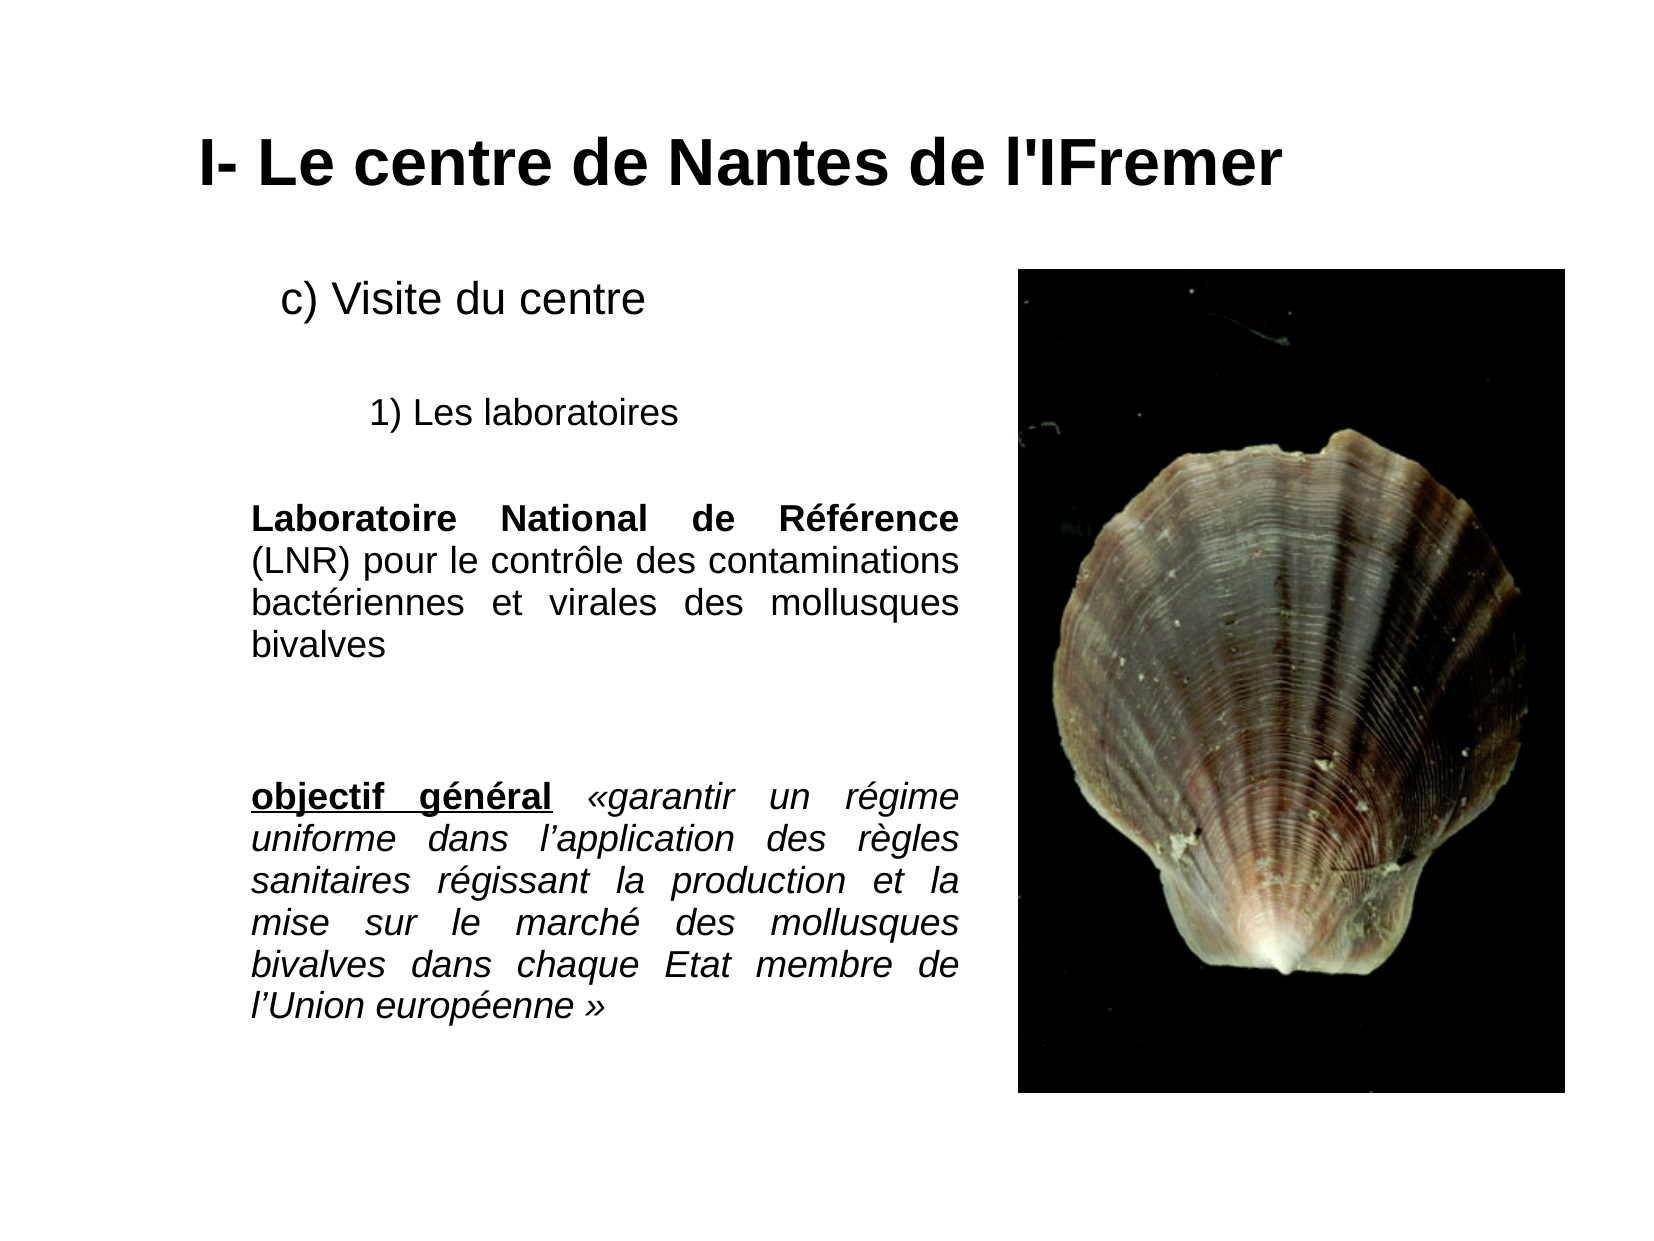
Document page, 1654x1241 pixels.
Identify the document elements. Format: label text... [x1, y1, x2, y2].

text_box 1) Les laboratoires [354, 383, 1018, 441]
text_box I- Le centre de Nantes de l'IFremer [183, 117, 1300, 207]
picture [1018, 269, 1565, 1093]
text_box c) Visite du centre [265, 265, 975, 332]
text_box Laboratoire National de Référence (LNR) pour le contrôle des contaminations bactériennes et virales des mollusques bivalves [236, 490, 975, 739]
text_box objectif général «garantir un régime uniforme dans l’application des règles sanitaires régissant la production et la mise sur le marché des mollusques bivalves dans chaque Etat membre de l’Union européenne » [236, 767, 975, 1093]
